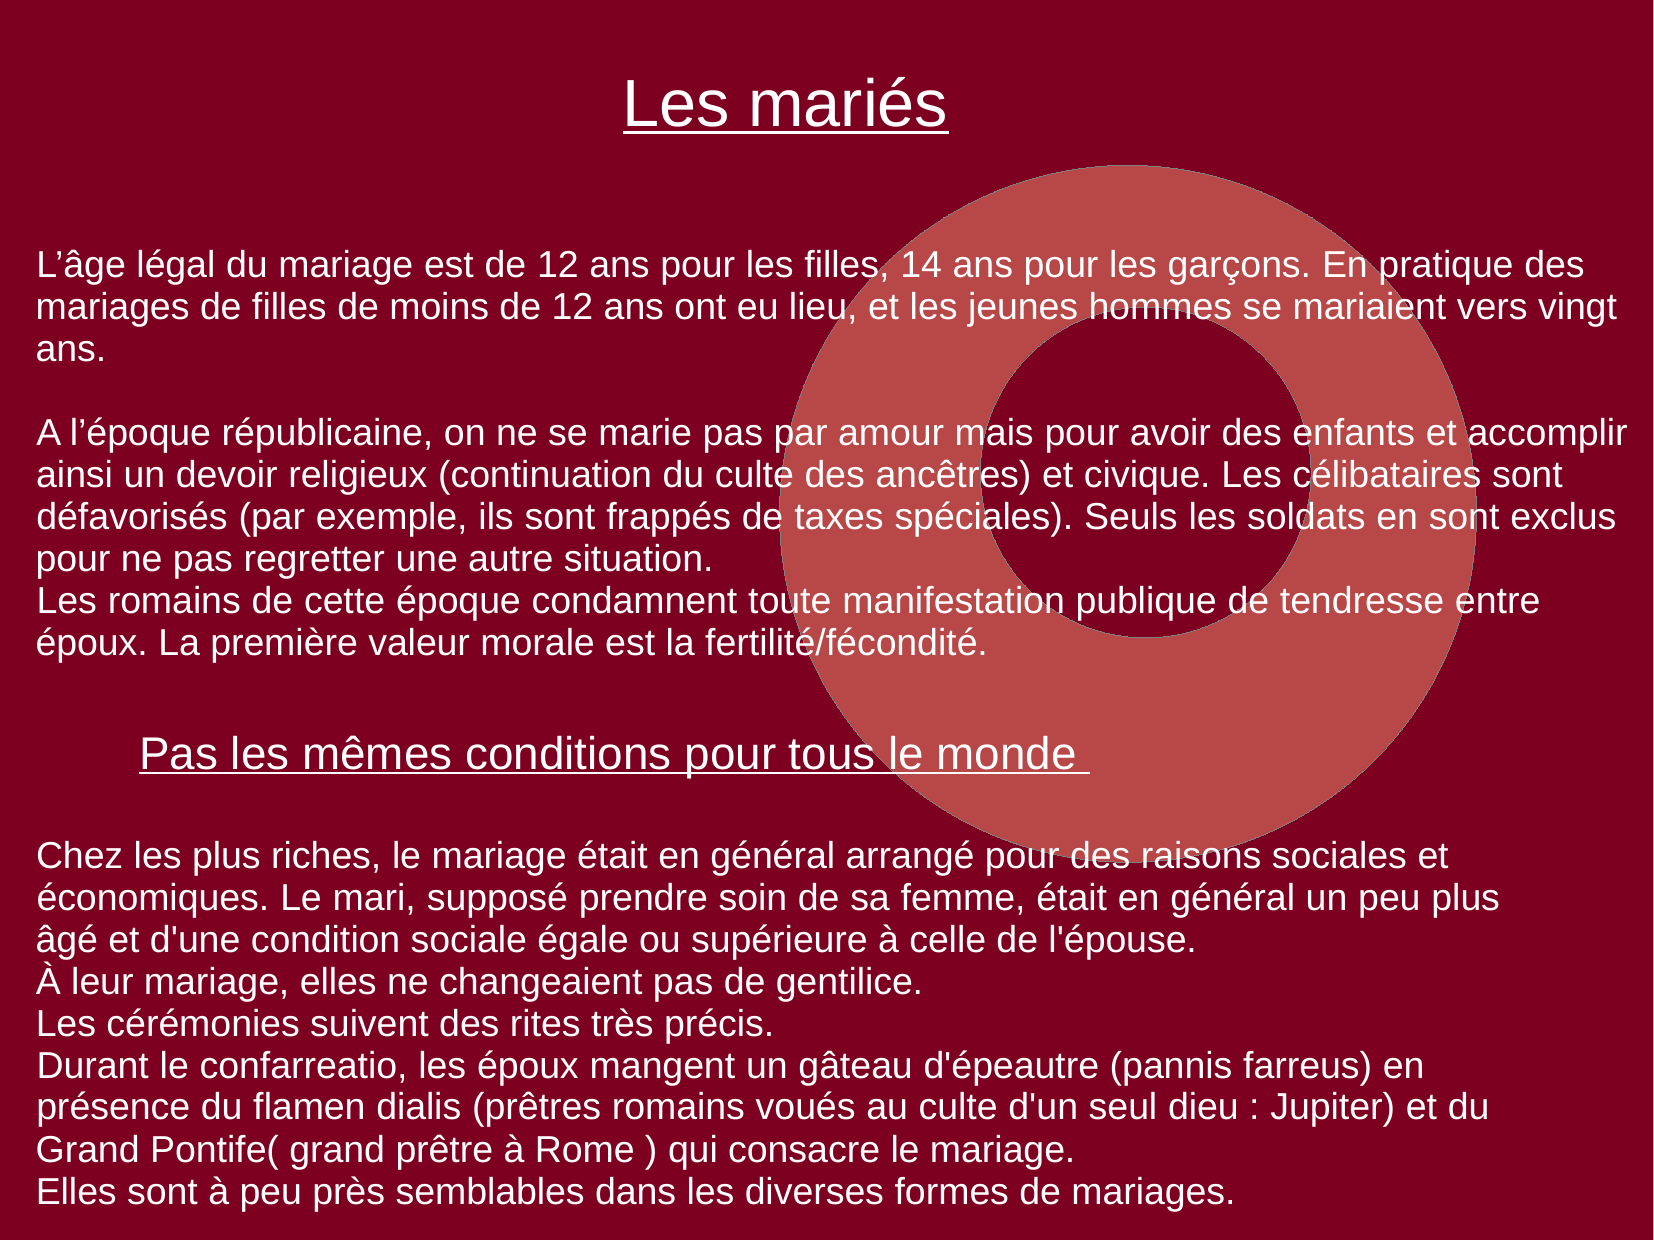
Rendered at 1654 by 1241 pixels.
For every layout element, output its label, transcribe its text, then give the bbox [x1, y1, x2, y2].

text_box Les mariés [413, 59, 1158, 149]
text_box Pas les mêmes conditions pour tous le monde [118, 720, 1112, 787]
text_box Chez les plus riches, le mariage était en général arrangé pour des raisons sociales et économiques. Le mari, supposé prendre soin de sa femme, était en général un peu plus âgé et d'une condition sociale égale ou supérieure à celle de l'épouse. À leur mariage, elles ne changeaient pas de gentilice. Les cérémonies suivent des rites très précis. Durant le confarreatio, les époux mangent un gâteau d'épeautre (pannis farreus) en présence du flamen dialis (prêtres romains voués au culte d'un seul dieu : Jupiter) et du Grand Pontife( grand prêtre à Rome ) qui consacre le mariage. Elles sont à peu près semblables dans les diverses formes de mariages. [0, 826, 1560, 1221]
text_box [911, 780, 1353, 826]
text_box [917, 165, 1339, 236]
text_box L’âge légal du mariage est de 12 ans pour les filles, 14 ans pour les garçons. En pratique des mariages de filles de moins de 12 ans ont eu lieu, et les jeunes hommes se mariaient vers vingt ans. A l’époque républicaine, on ne se marie pas par amour mais pour avoir des enfants et accomplir ainsi un devoir religieux (continuation du culte des ancêtres) et civique. Les célibataires sont défavorisés (par exemple, ils sont frappés de taxes spéciales). Seuls les soldats en sont exclus pour ne pas regretter une autre situation. Les romains de cette époque condamnent toute manifestation publique de tendresse entre époux. La première valeur morale est la fertilité/fécondité. [0, 236, 1654, 780]
